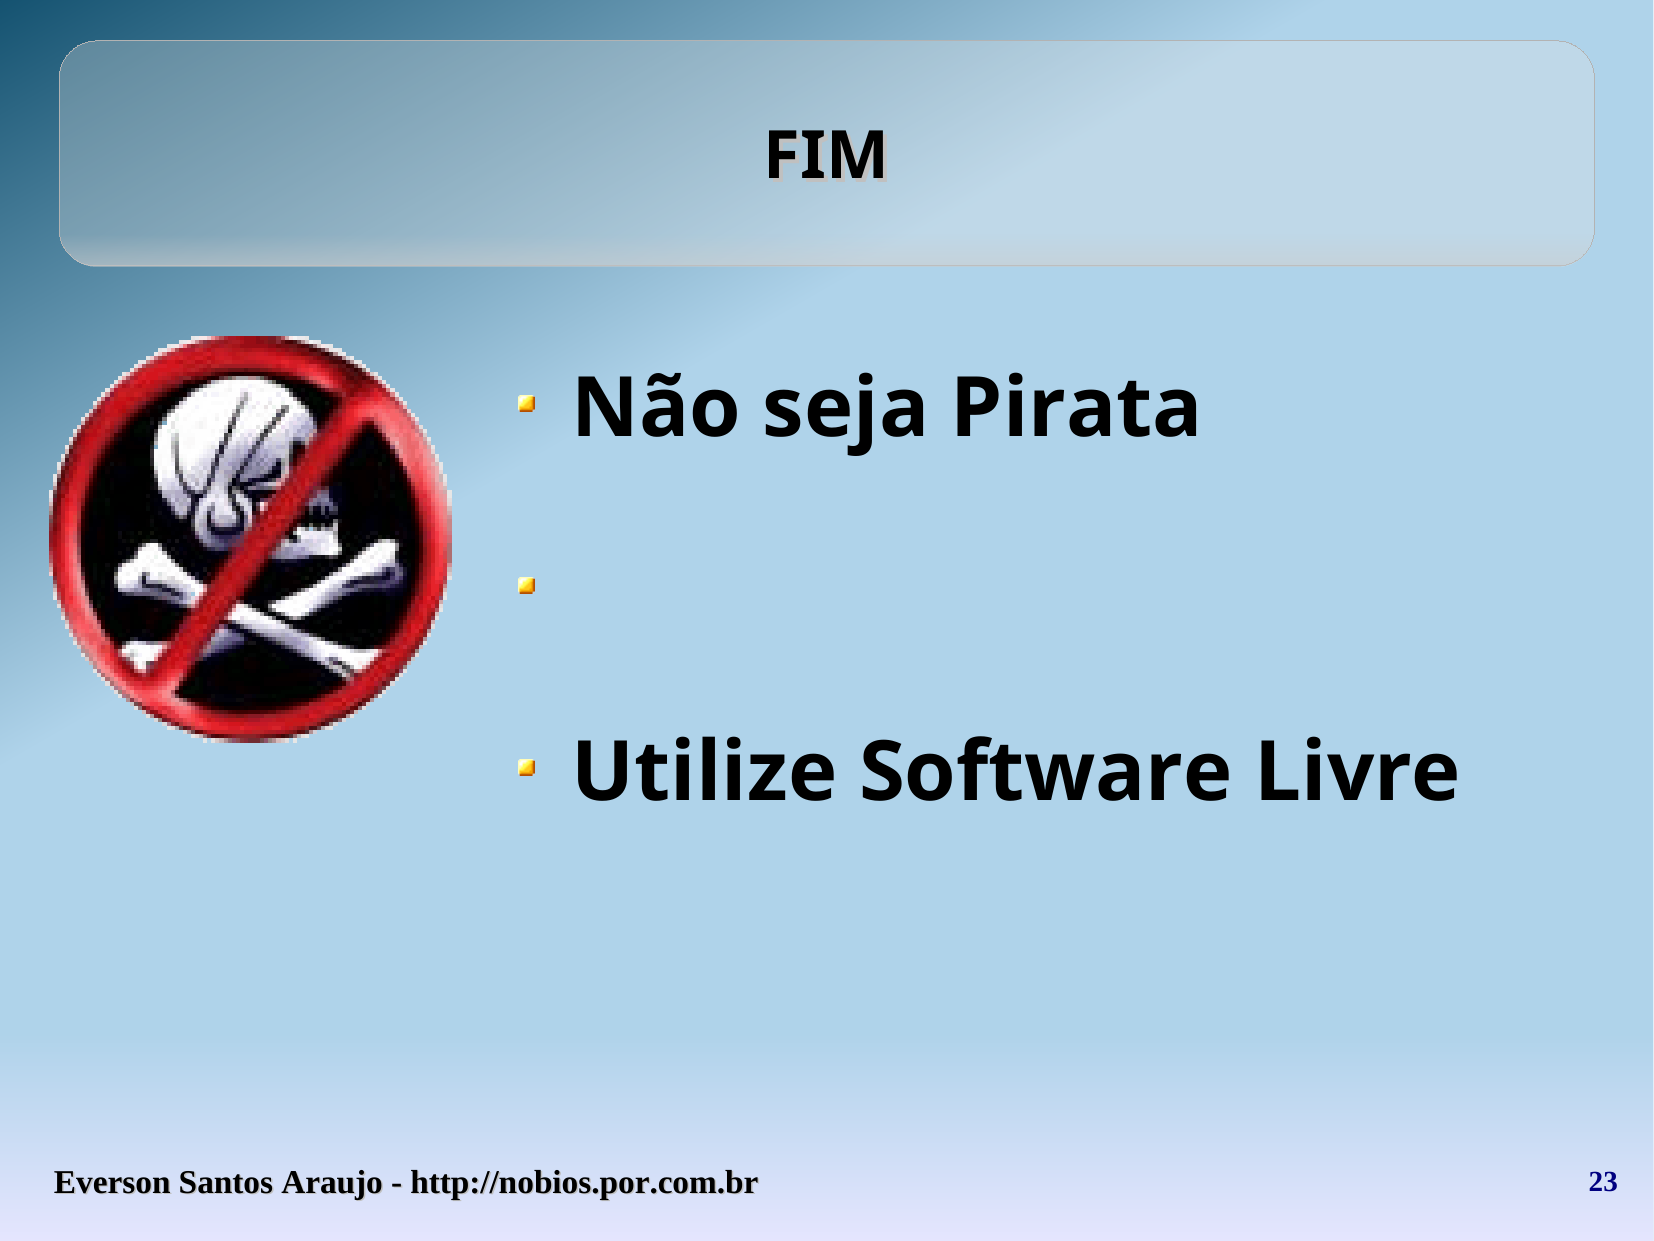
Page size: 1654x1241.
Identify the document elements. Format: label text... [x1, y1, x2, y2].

title FIM [82, 49, 1571, 257]
picture [49, 336, 452, 743]
list Não seja Pirata Utilize Software Livre [483, 290, 1571, 1109]
